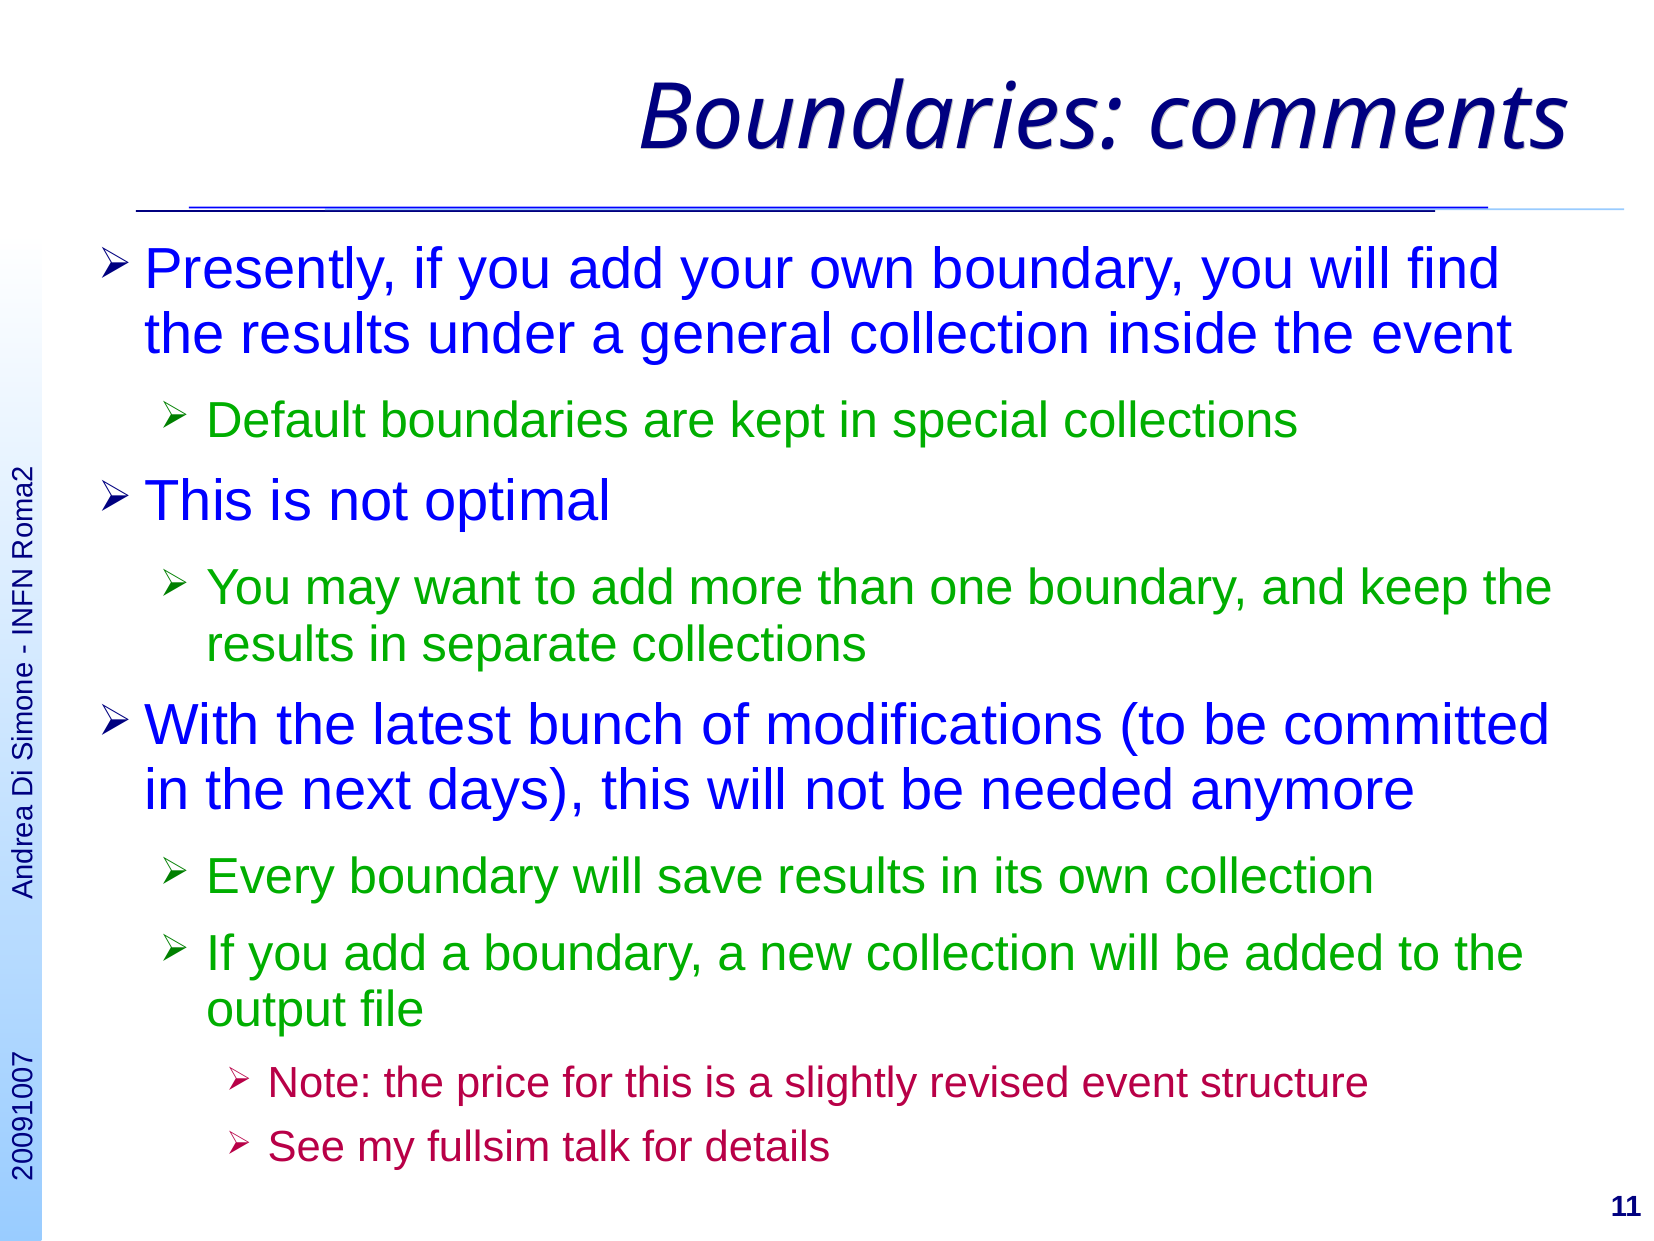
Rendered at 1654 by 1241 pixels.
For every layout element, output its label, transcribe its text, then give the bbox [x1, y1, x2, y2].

list Presently, if you add your own boundary, you will find the results under a general collection inside the event Default boundaries are kept in special collections This is not optimal You may want to add more than one boundary, and keep the results in separate collections With the latest bunch of modifications (to be committed in the next days), this will not be needed anymore Every boundary will save results in its own collection If you add a boundary, a new collection will be added to the output file Note: the price for this is a slightly revised event structure See my fullsim talk for details [82, 236, 1571, 1182]
title Boundaries: comments [82, 56, 1571, 170]
